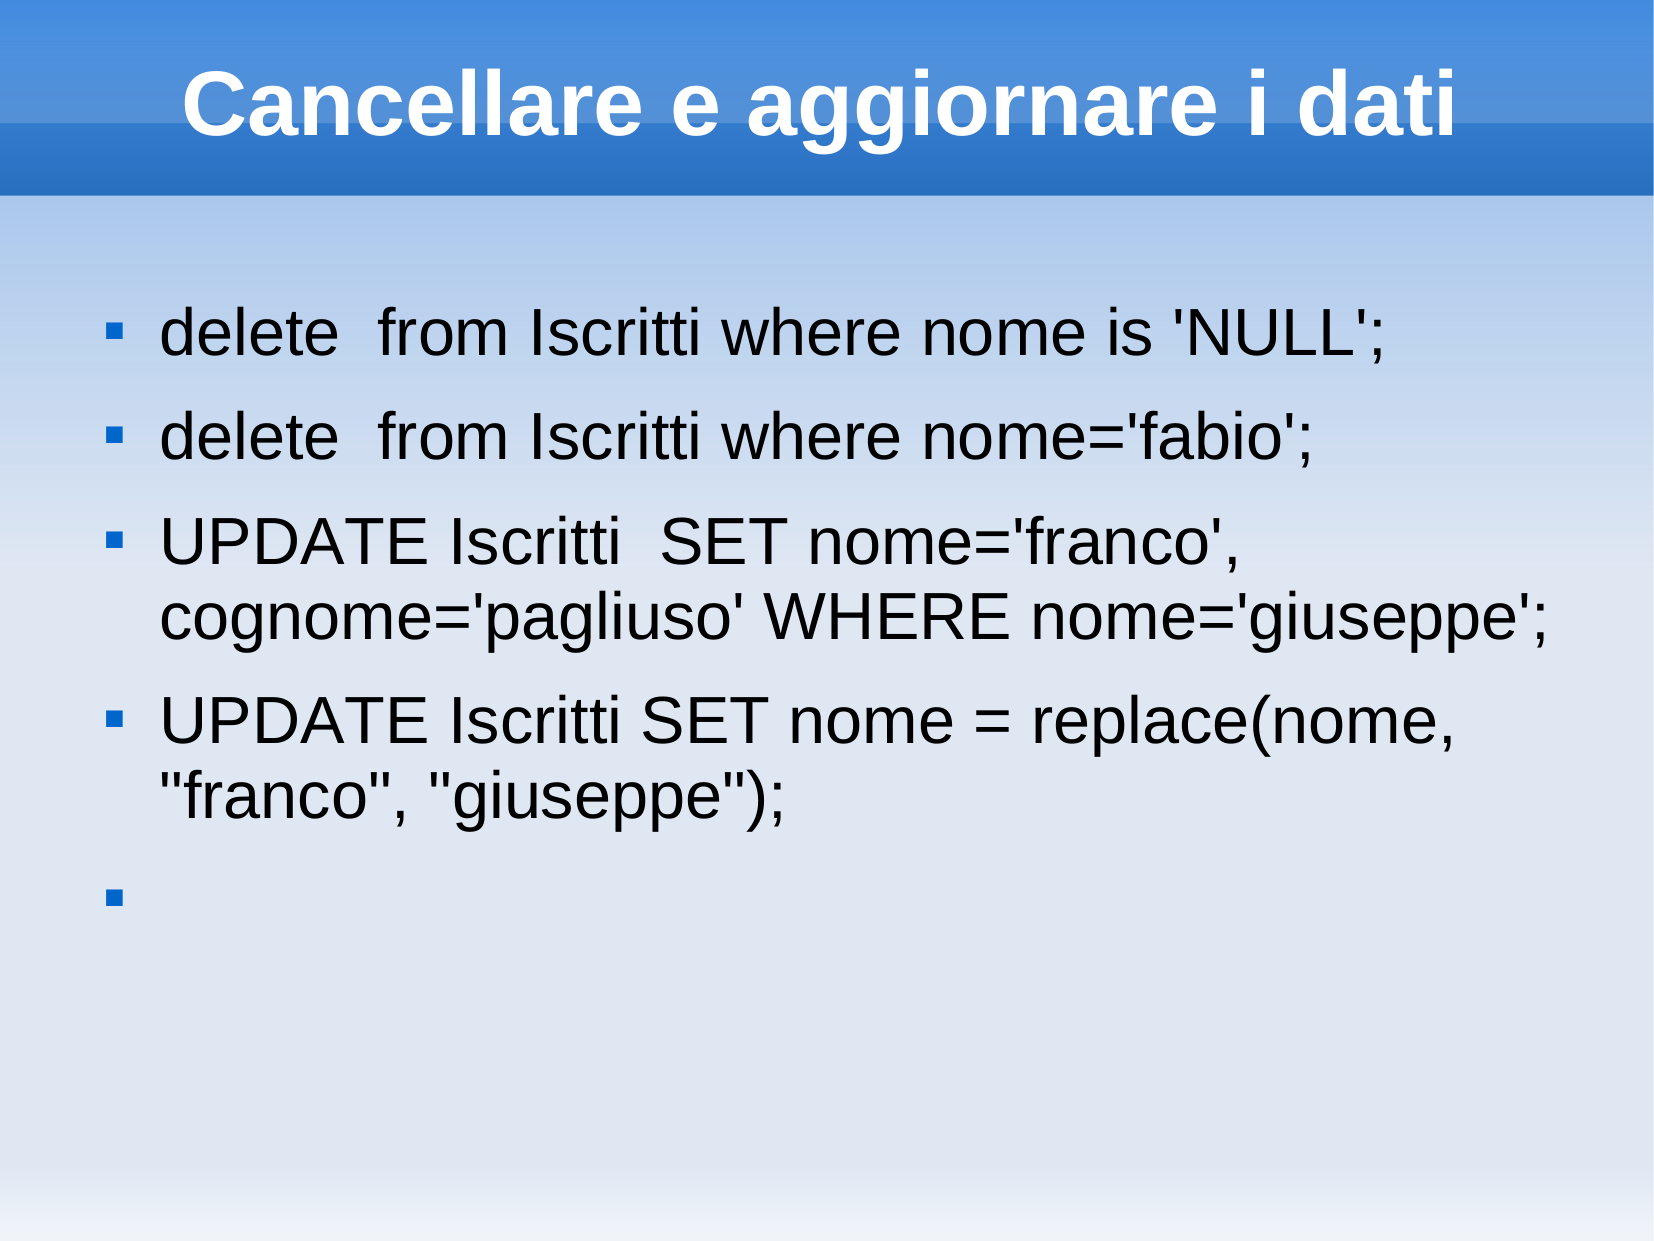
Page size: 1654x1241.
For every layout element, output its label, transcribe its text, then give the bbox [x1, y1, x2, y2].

picture [0, 0, 1654, 1241]
list delete from Iscritti where nome is 'NULL'; delete from Iscritti where nome='fabio'; UPDATE Iscritti SET nome='franco', cognome='pagliuso' WHERE nome='giuseppe'; UPDATE Iscritti SET nome = replace(nome, "franco", "giuseppe"); [88, 295, 1577, 1099]
title Cancellare e aggiornare i dati [76, 7, 1565, 200]
